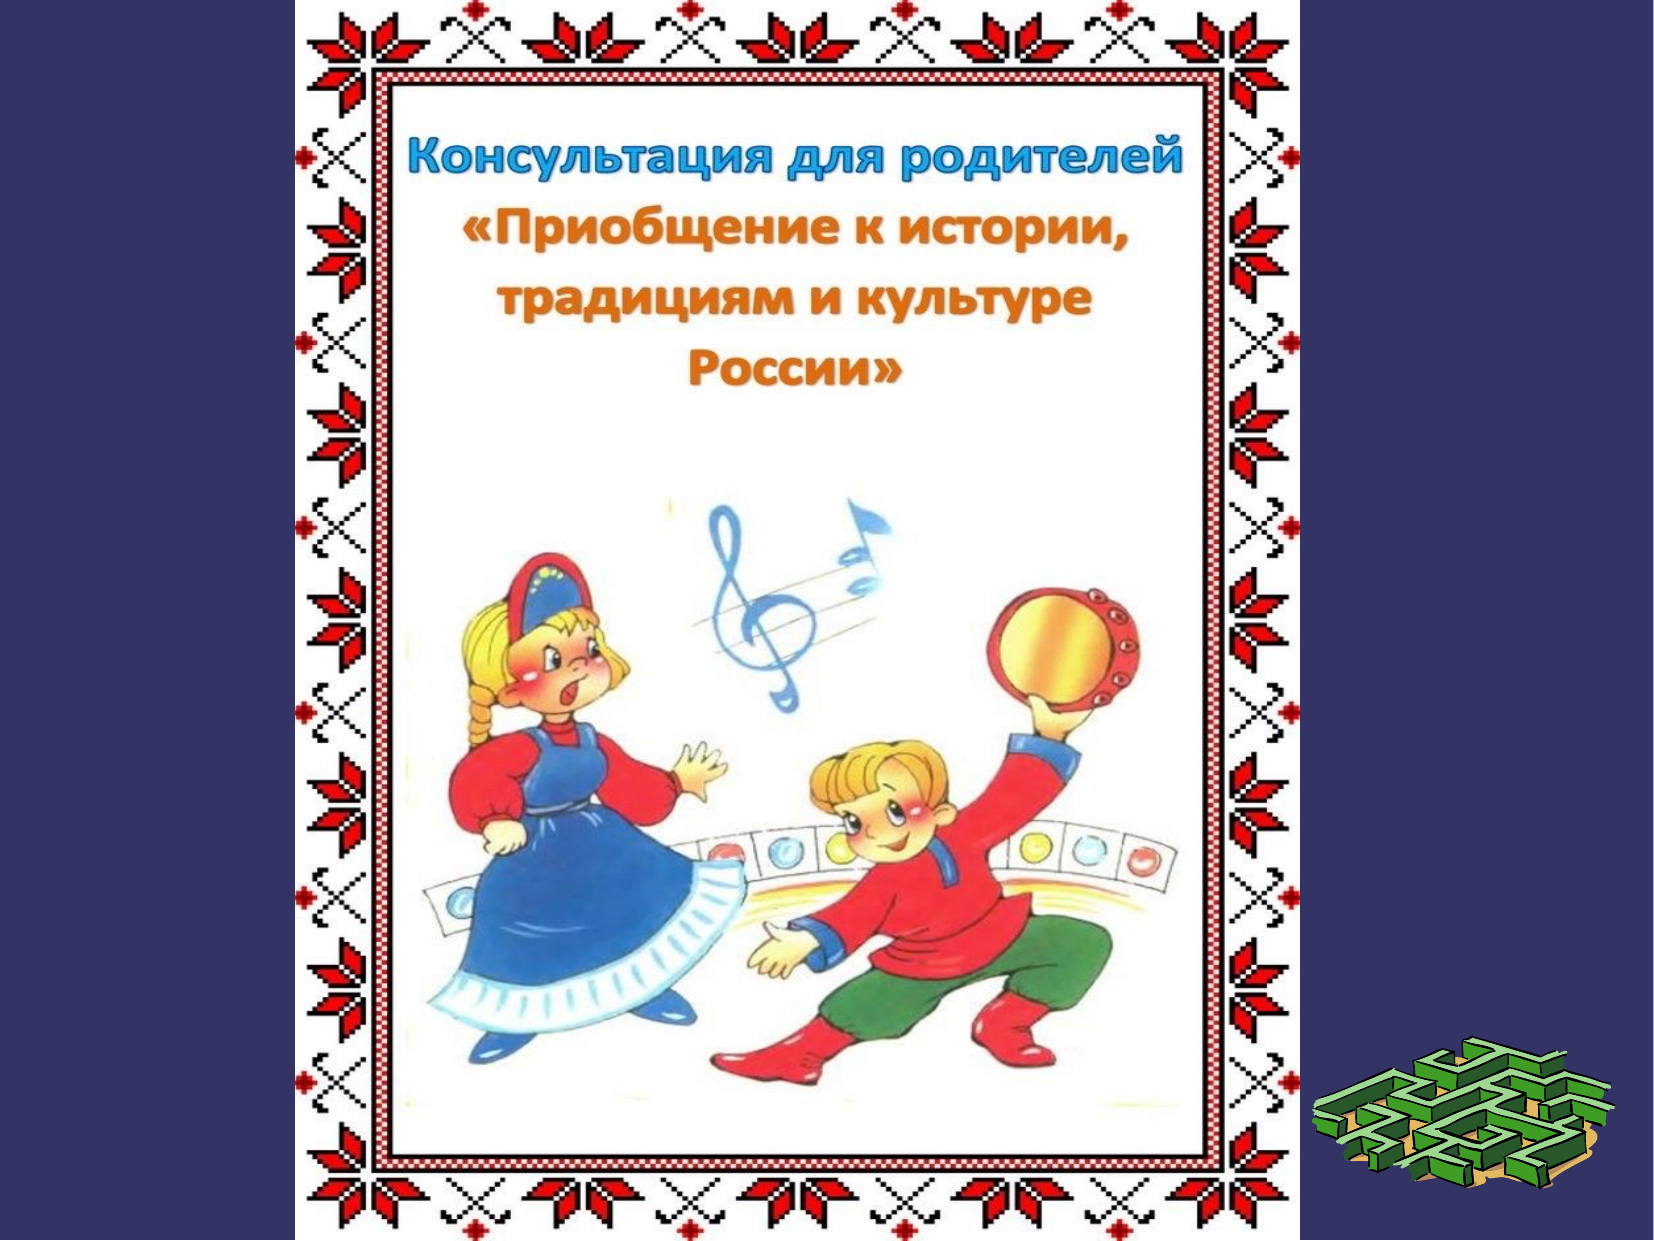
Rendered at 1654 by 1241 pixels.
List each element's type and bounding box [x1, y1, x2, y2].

picture [295, 0, 1300, 1241]
